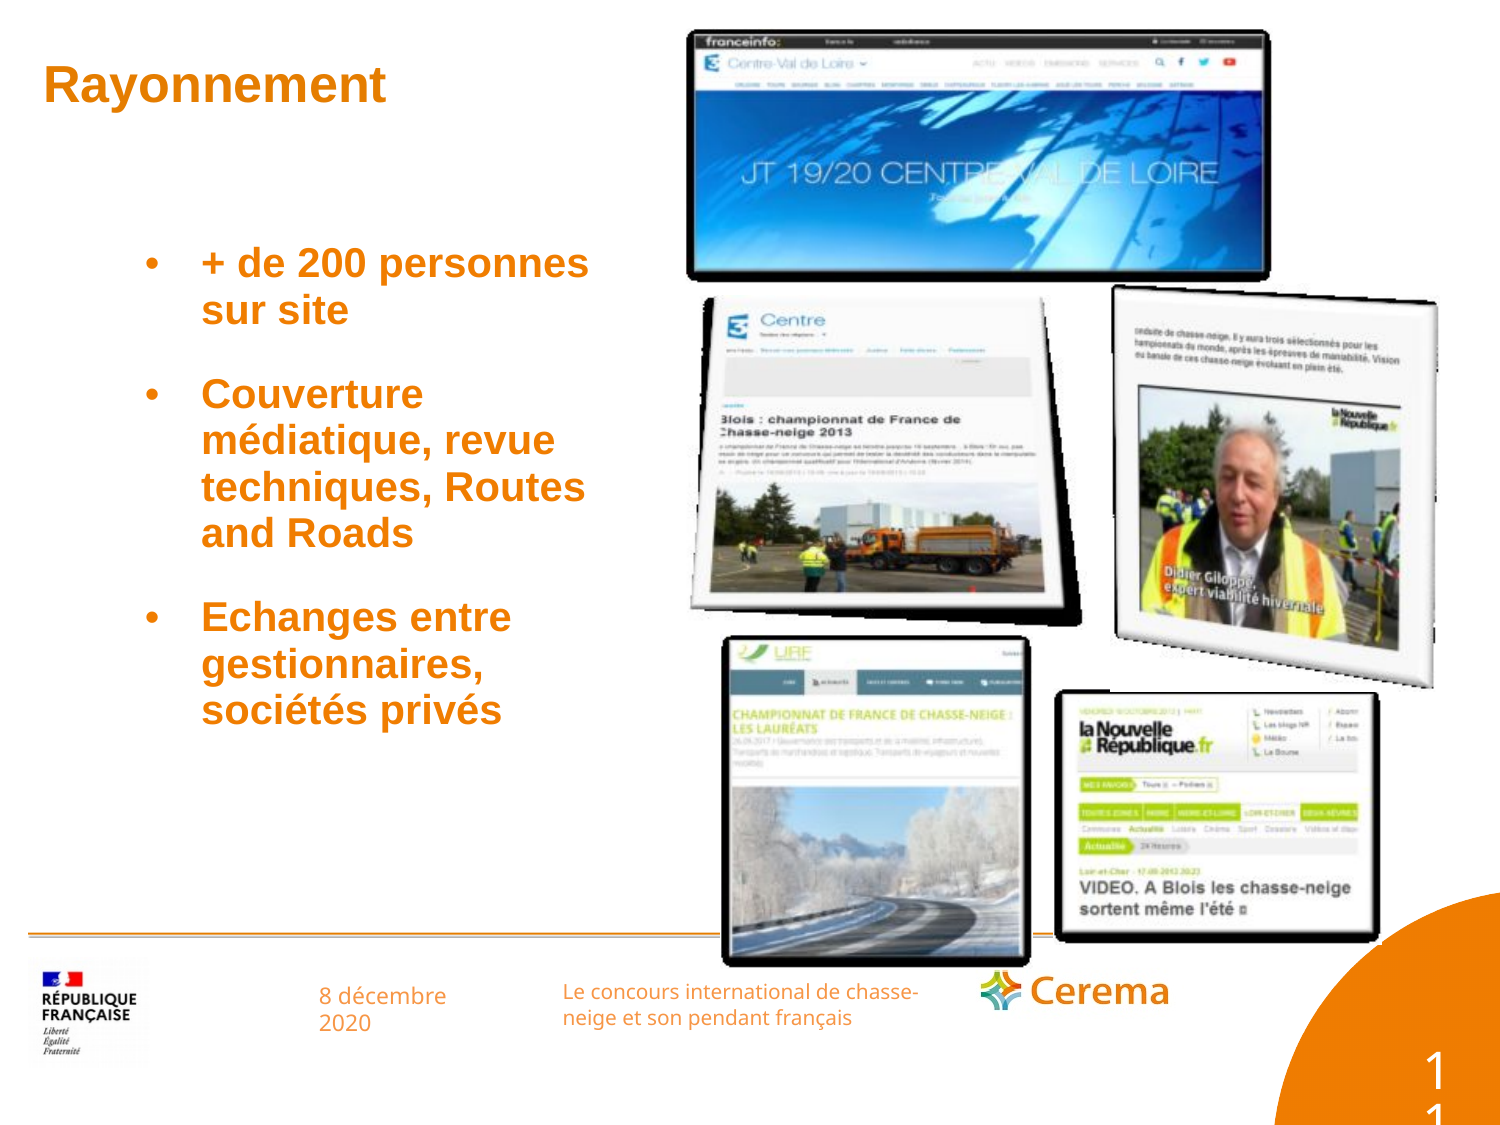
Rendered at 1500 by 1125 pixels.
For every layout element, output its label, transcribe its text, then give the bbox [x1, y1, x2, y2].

picture [720, 634, 1186, 1029]
text_box 8 décembre 2020 [311, 974, 497, 1044]
slide_number <numéro> [1407, 1029, 1456, 1116]
picture [28, 957, 150, 1068]
picture [675, 295, 1087, 630]
text_box + de 200 personnes sur site Couverture médiatique, revue techniques, Routes and Roads Echanges entre gestionnaires, sociétés privés [129, 232, 626, 750]
text_box Le concours international de chasse-neige et son pendant français [555, 971, 957, 1037]
title Rayonnement [28, 6, 1470, 158]
picture [685, 28, 1500, 1125]
